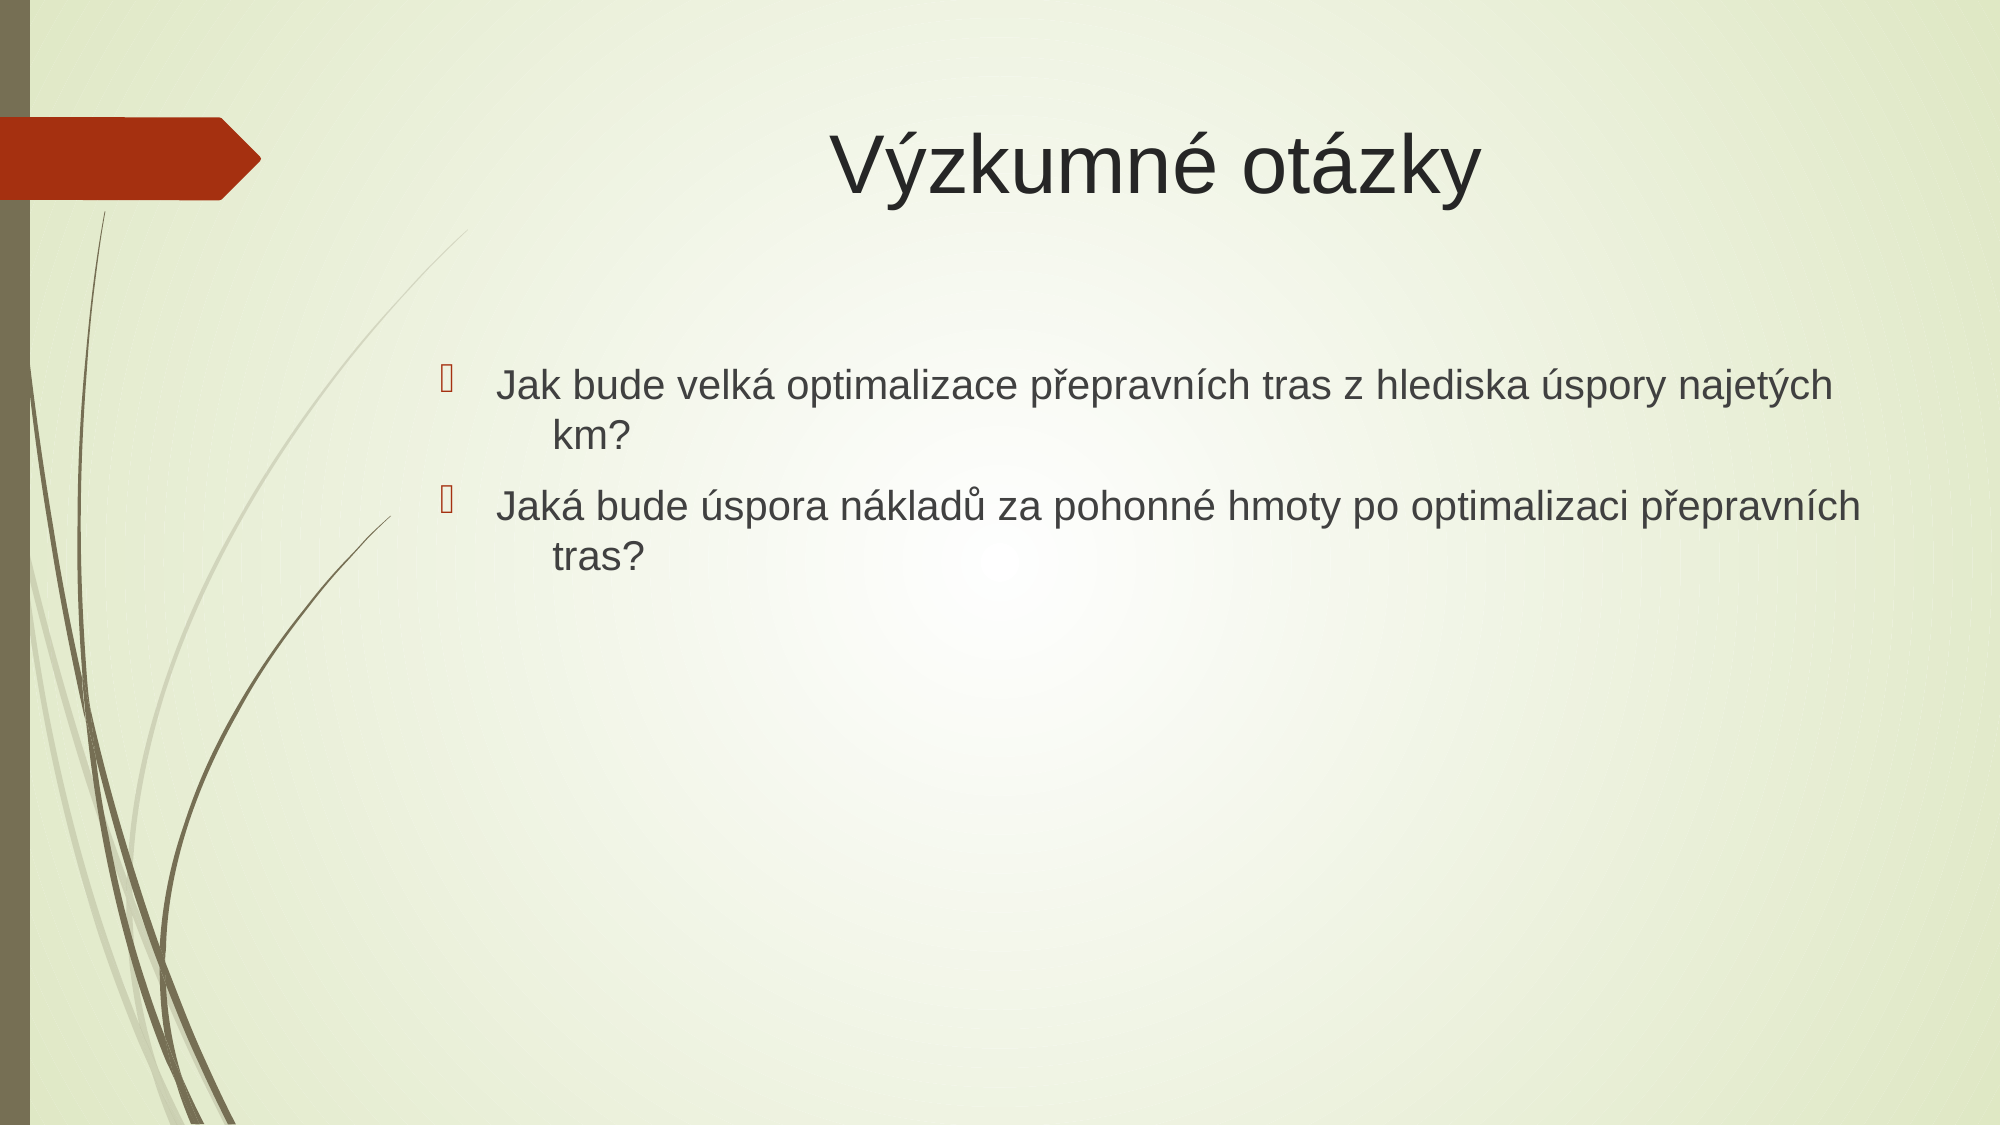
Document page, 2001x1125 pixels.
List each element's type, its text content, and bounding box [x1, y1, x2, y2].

list Jak bude velká optimalizace přepravních tras z hlediska úspory najetých km? Jaká bude úspora nákladů za pohonné hmoty po optimalizaci přepravních tras? [424, 350, 1888, 970]
title Výzkumné otázky [425, 102, 1888, 313]
